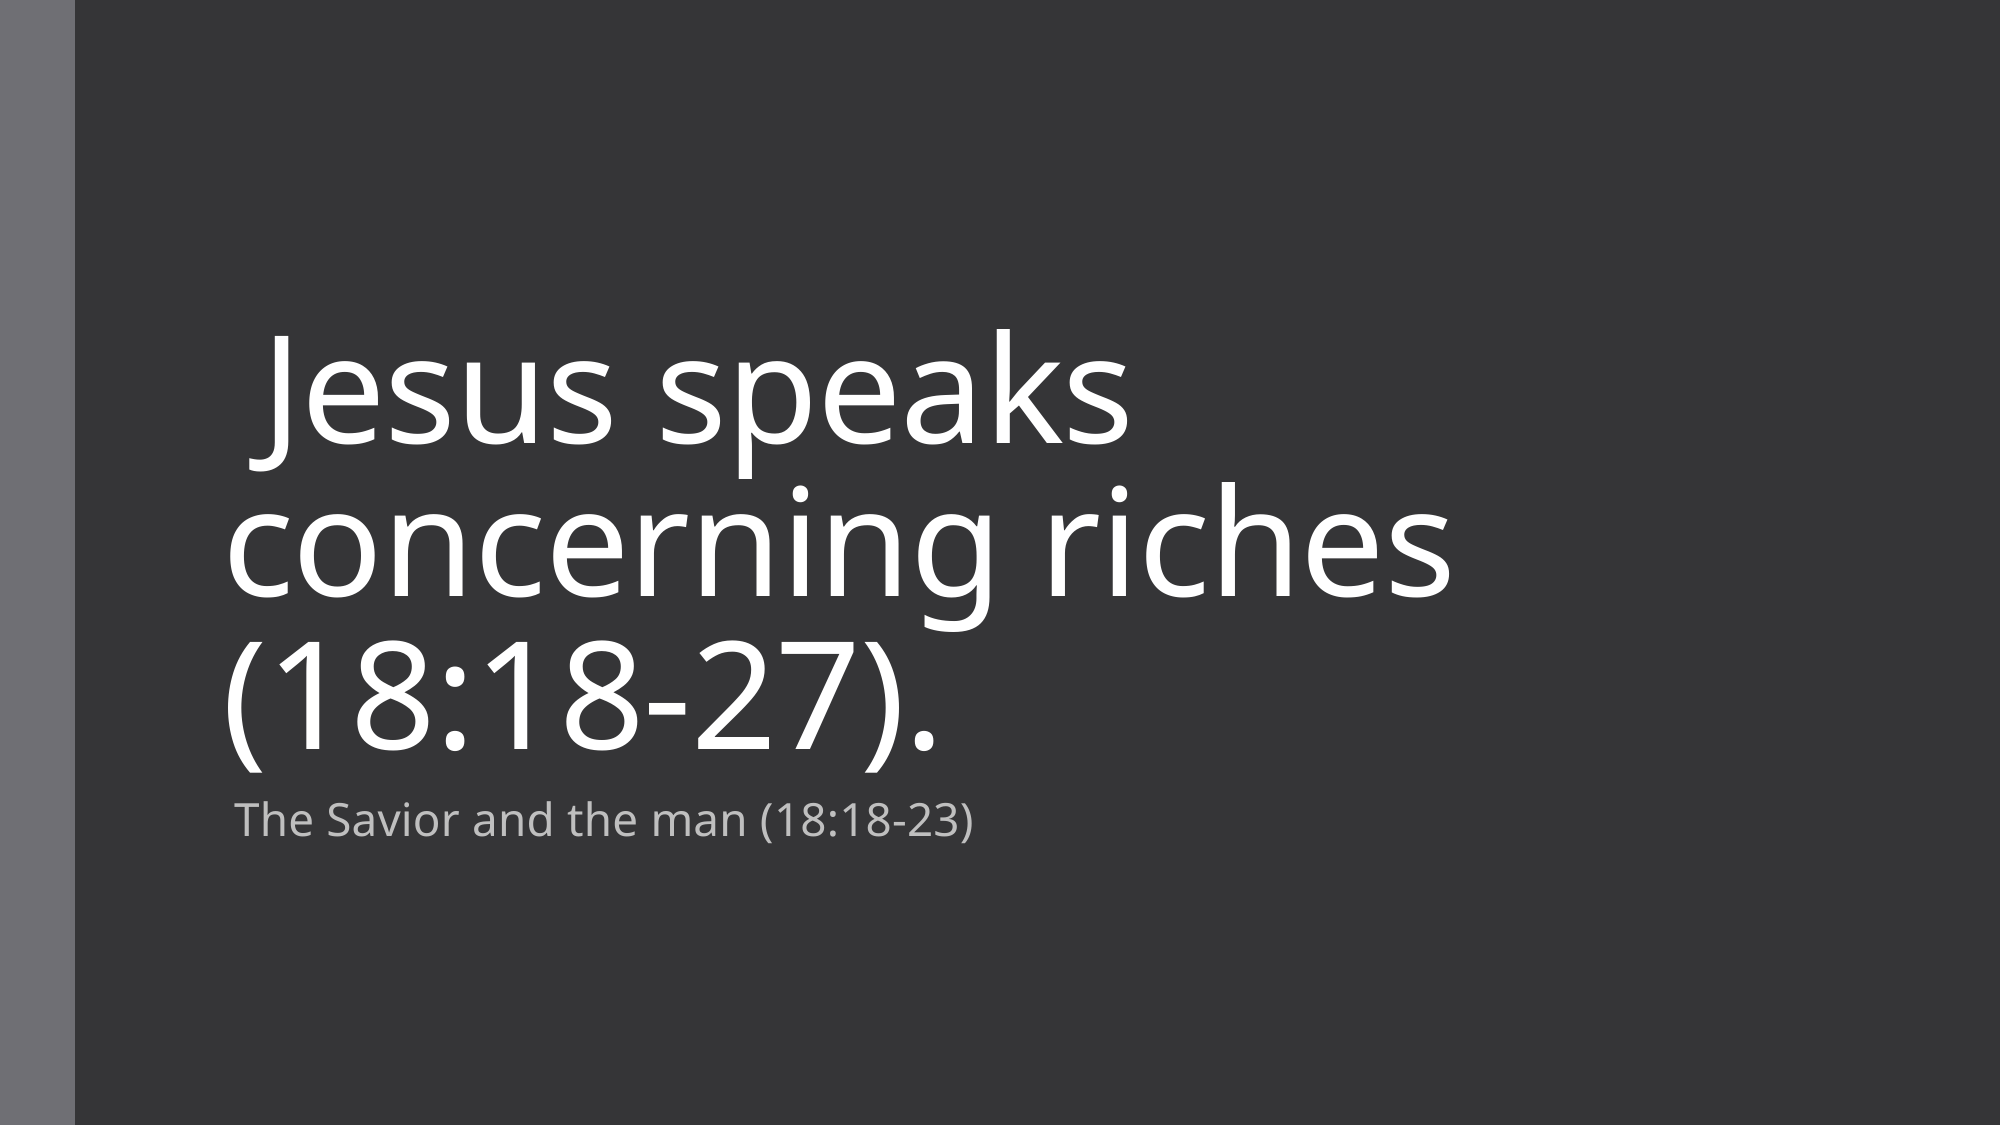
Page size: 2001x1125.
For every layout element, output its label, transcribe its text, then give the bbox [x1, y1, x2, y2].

subtitle The Savior and the man (18:18-23) [206, 787, 1752, 1066]
title Jesus speaks concerning riches (18:18-27). [206, 124, 1752, 787]
